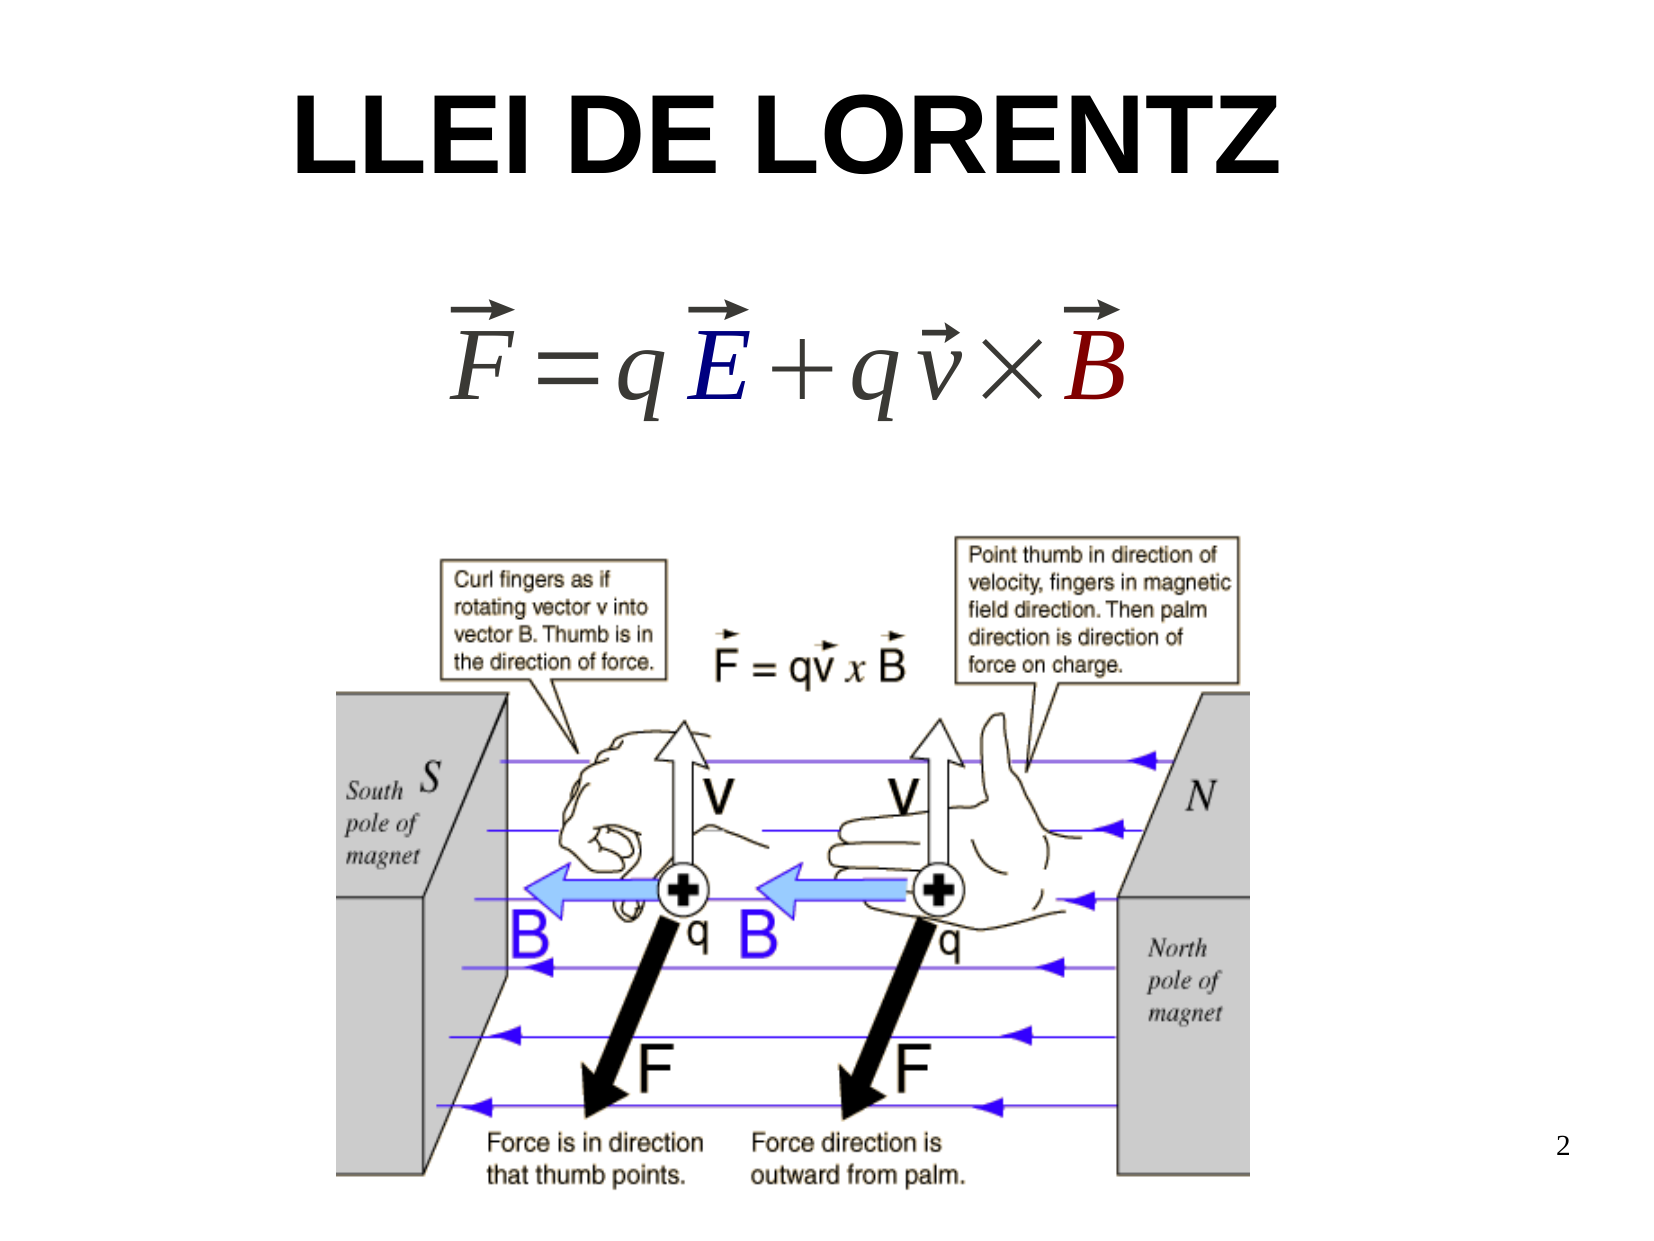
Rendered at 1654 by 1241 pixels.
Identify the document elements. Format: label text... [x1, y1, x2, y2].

text_box LLEI DE LORENTZ [275, 64, 1324, 205]
chart [436, 294, 1133, 423]
picture [336, 529, 1250, 1211]
